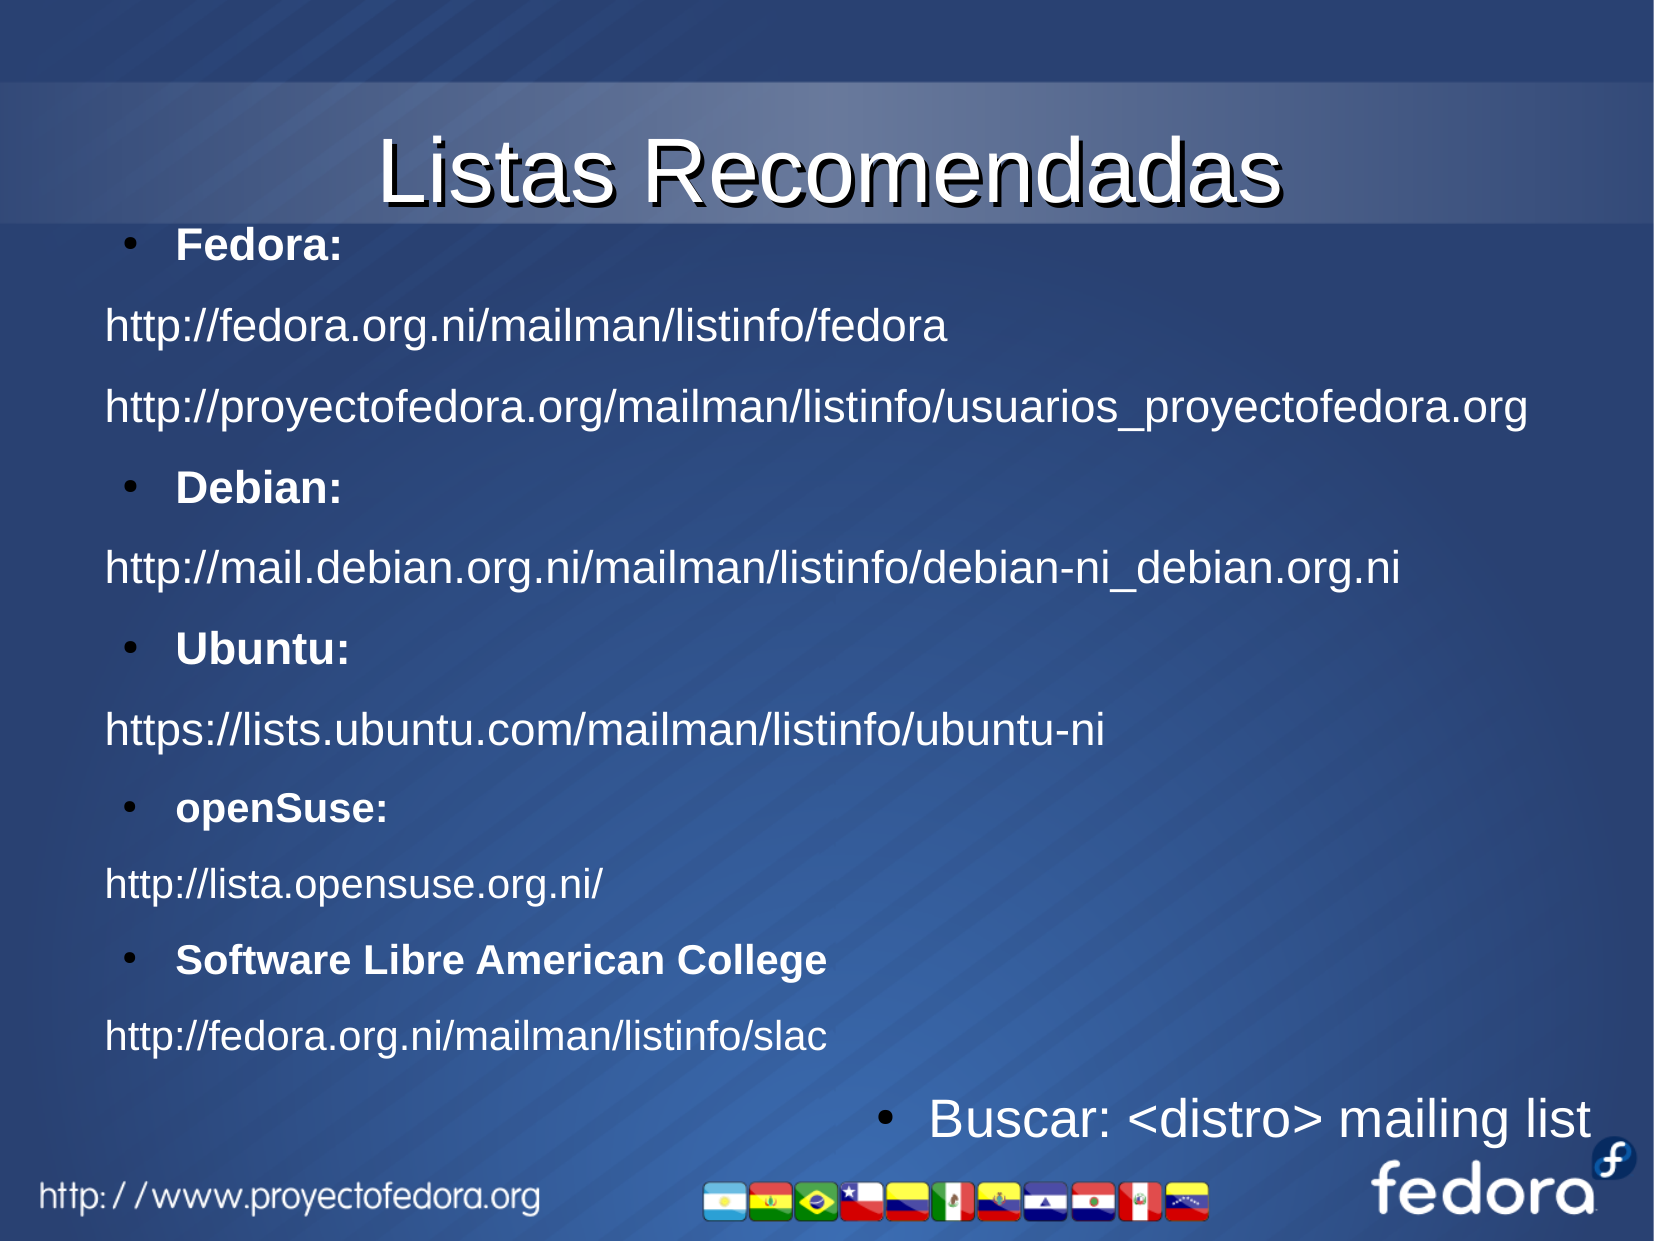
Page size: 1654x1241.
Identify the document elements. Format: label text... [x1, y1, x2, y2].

title Listas Recomendadas [86, 75, 1576, 268]
list Fedora: http://fedora.org.ni/mailman/listinfo/fedora http://proyectofedora.org/mailman/listinfo/usuarios_proyectofedora.org Debian: http://mail.debian.org.ni/mailman/listinfo/debian-ni_debian.org.ni Ubuntu: https://lists.ubuntu.com/mailman/listinfo/ubuntu-ni openSuse: http://lista.opensuse.org.ni/ Software Libre American College http://fedora.org.ni/mailman/listinfo/slac Buscar: <distro> mailing list [104, 219, 1593, 1149]
picture [0, 0, 1654, 1241]
